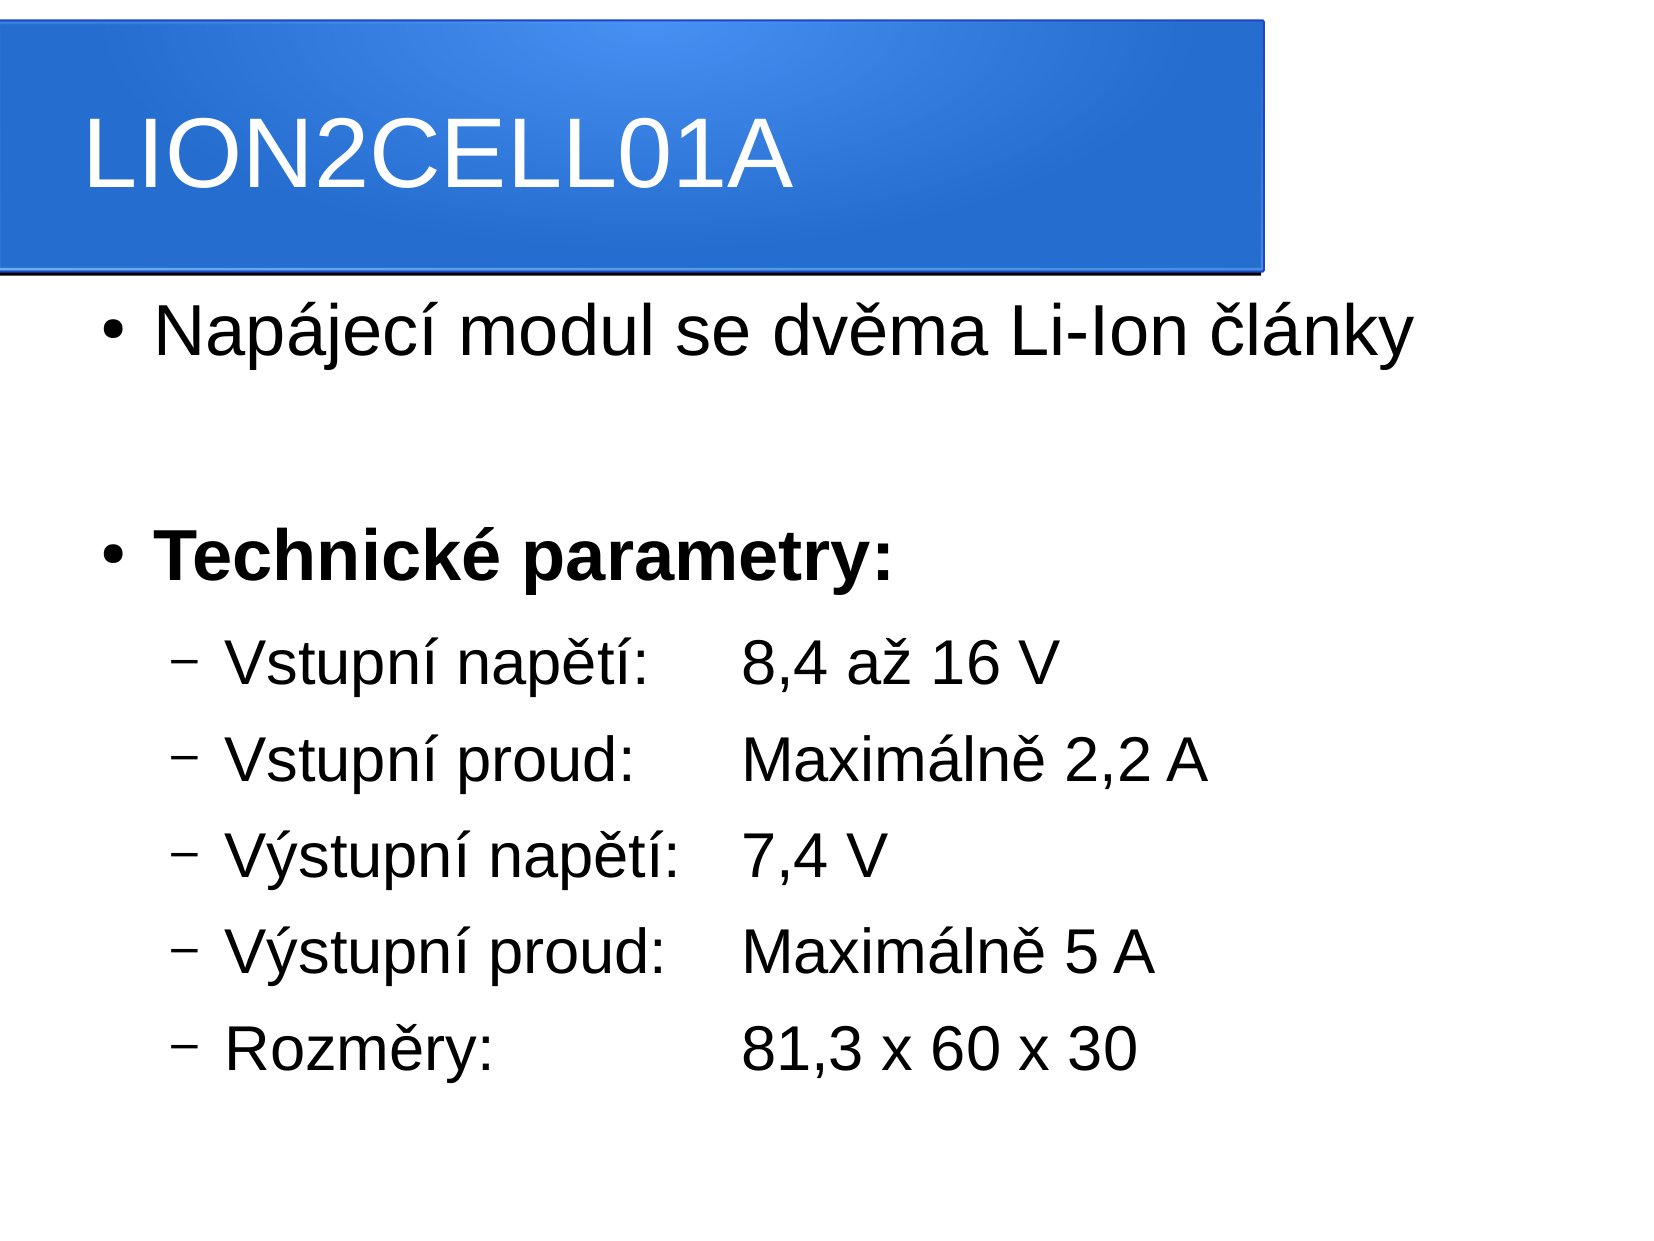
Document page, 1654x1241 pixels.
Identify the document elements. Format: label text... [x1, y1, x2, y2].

title LION2CELL01A [82, 49, 1250, 257]
list Napájecí modul se dvěma Li-Ion články Technické parametry: Vstupní napětí: 8,4 až 16 V Vstupní proud: Maximálně 2,2 A Výstupní napětí: 7,4 V Výstupní proud: Maximálně 5 A Rozměry: 81,3 x 60 x 30 [82, 290, 1538, 1123]
